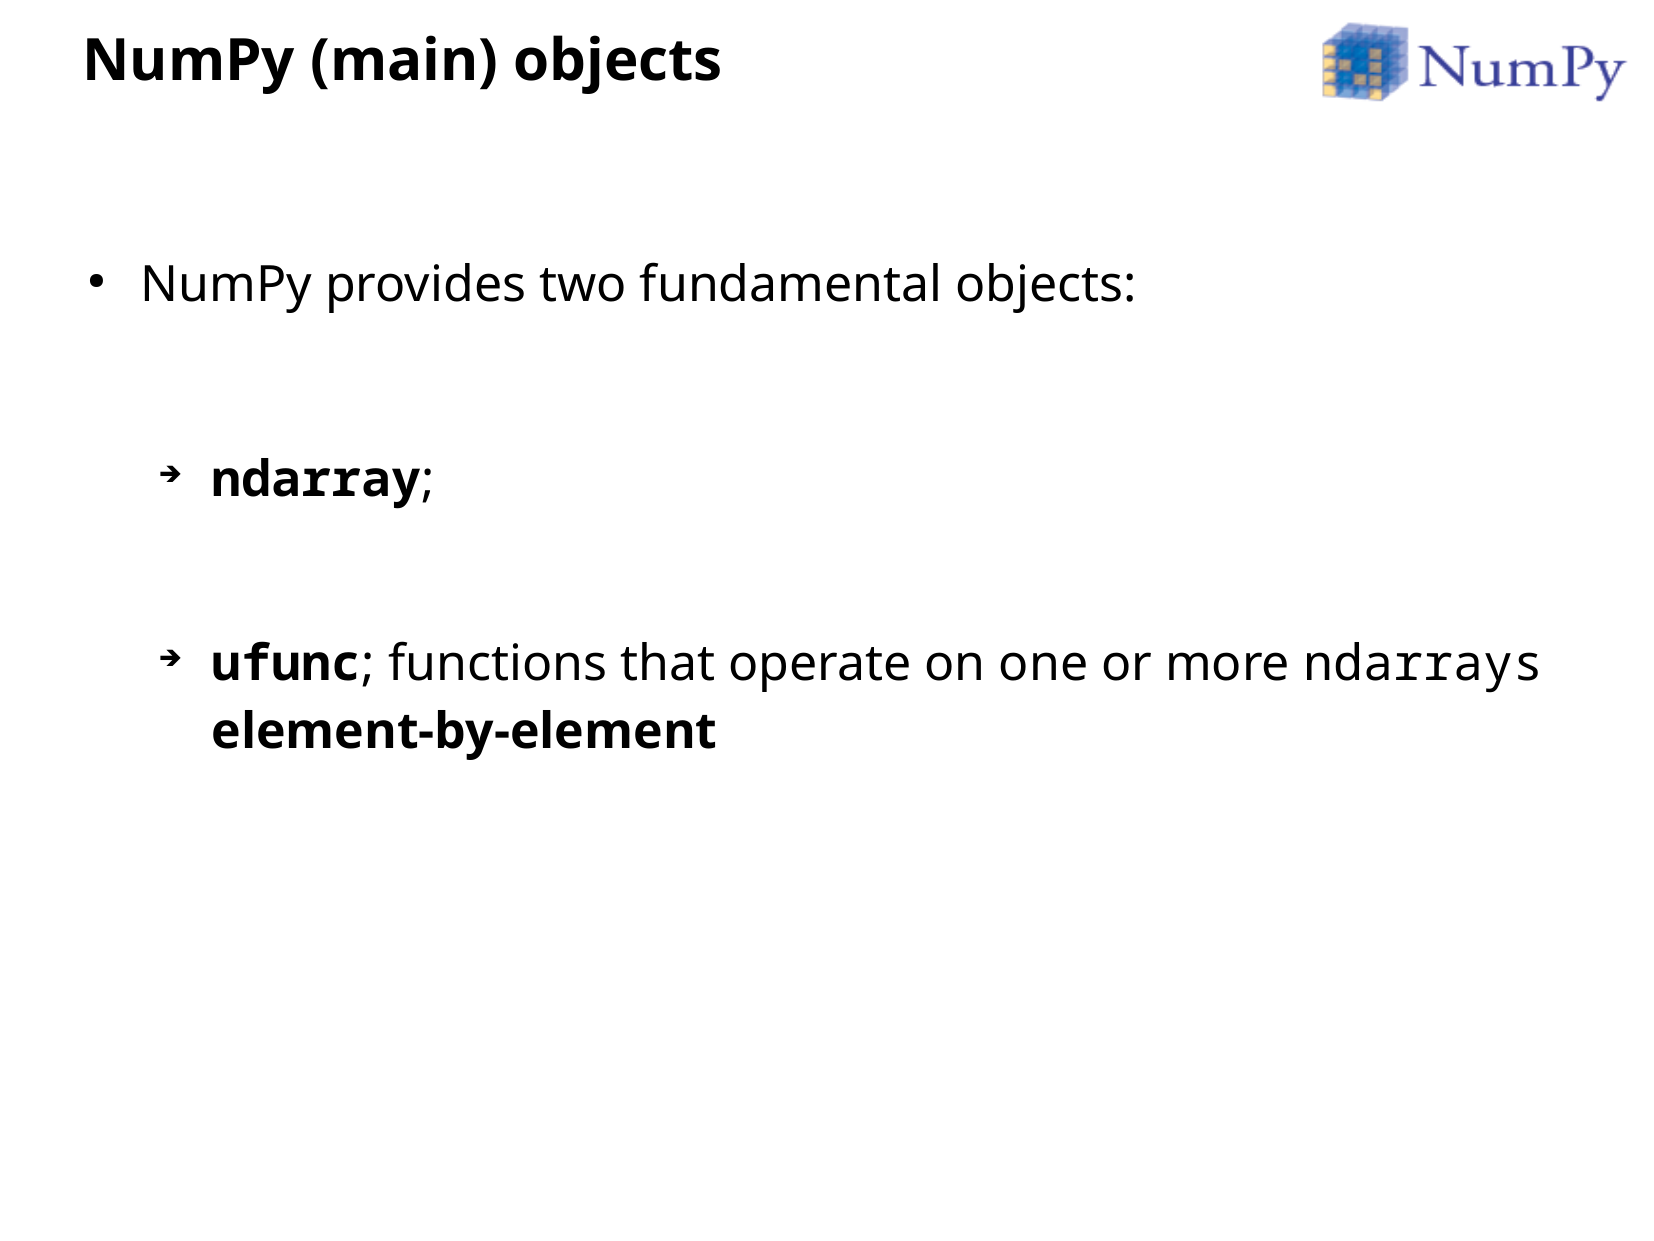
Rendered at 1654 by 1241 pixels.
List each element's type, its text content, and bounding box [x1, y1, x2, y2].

list NumPy provides two fundamental objects: ndarray; ufunc; functions that operate on one or more ndarrays element-by-element [70, 150, 1613, 1206]
title NumPy (main) objects [82, 3, 1571, 113]
picture [1302, 13, 1635, 113]
